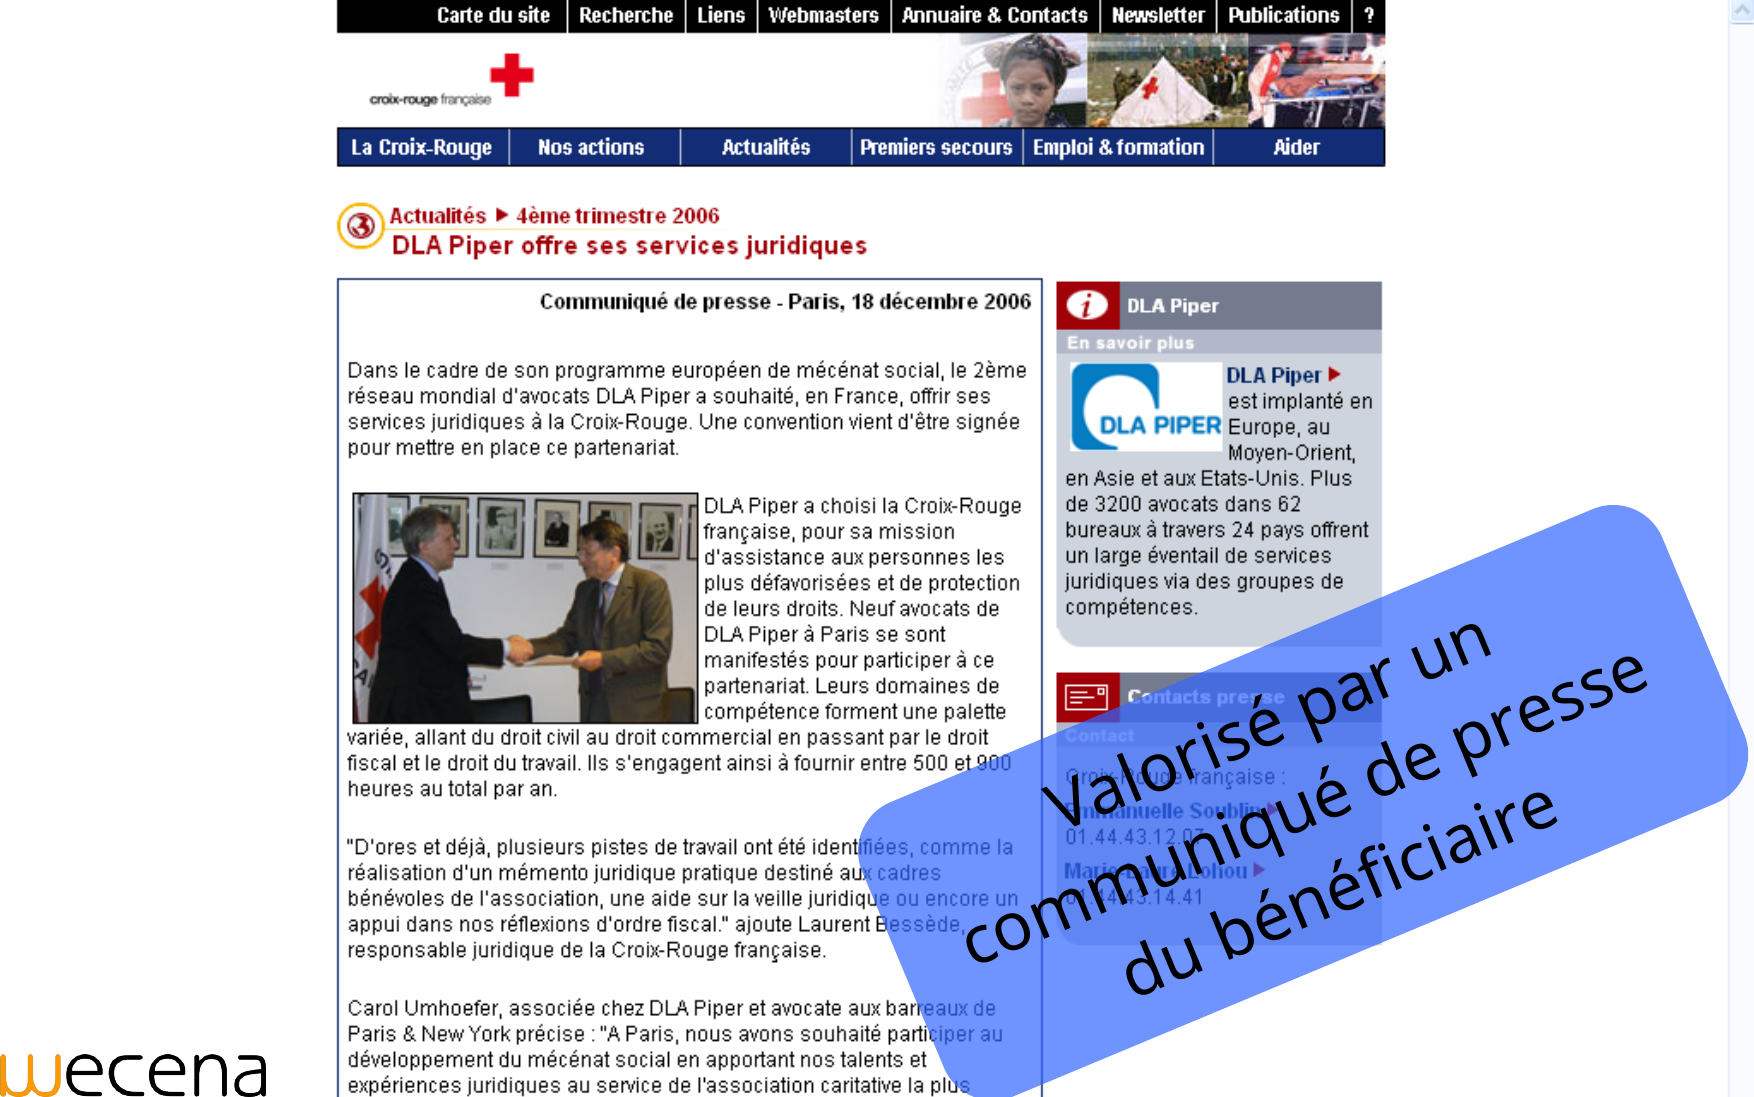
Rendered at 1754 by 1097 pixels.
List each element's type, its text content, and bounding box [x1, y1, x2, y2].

text_box Valorisé par un communiqué de presse du bénéficiaire [858, 504, 1749, 1097]
picture [0, 0, 1754, 1097]
